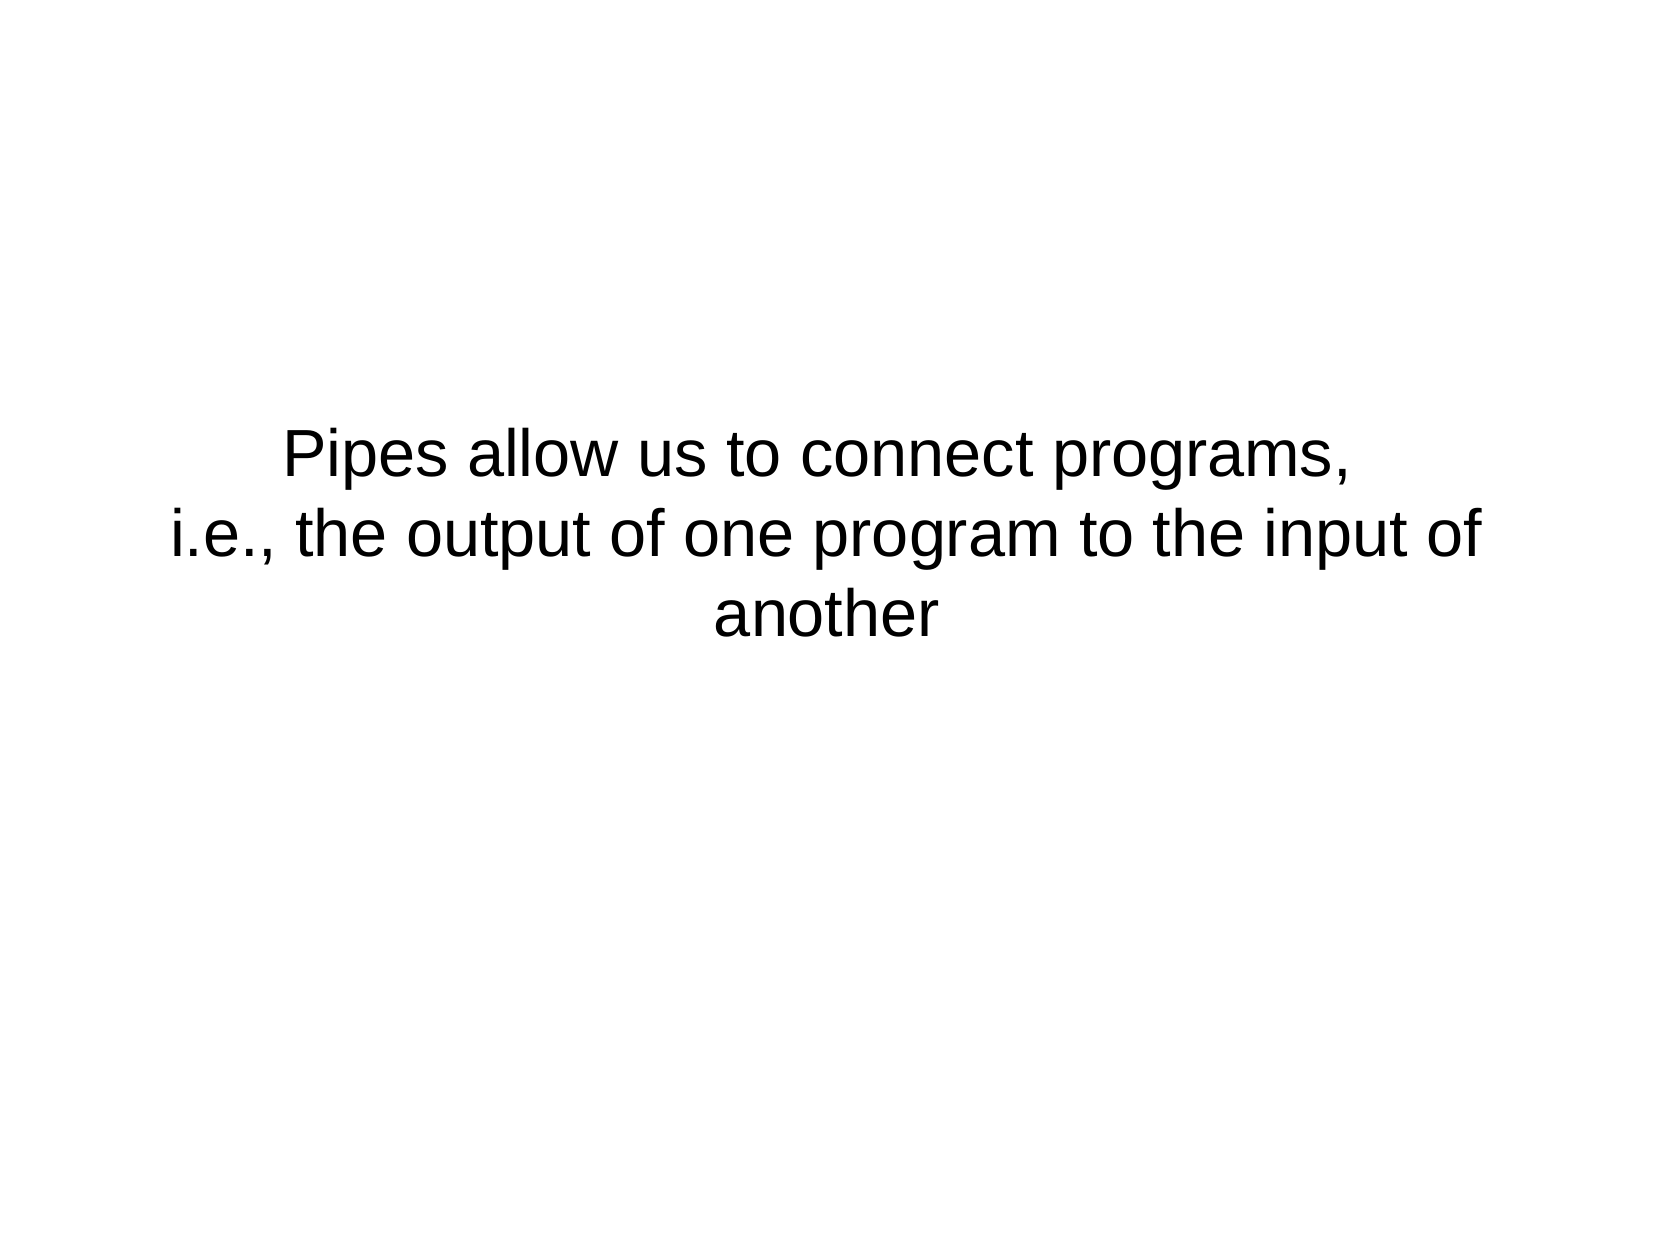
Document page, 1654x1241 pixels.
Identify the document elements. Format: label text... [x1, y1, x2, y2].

subtitle Pipes allow us to connect programs, i.e., the output of one program to the input of another [82, 49, 1571, 1010]
